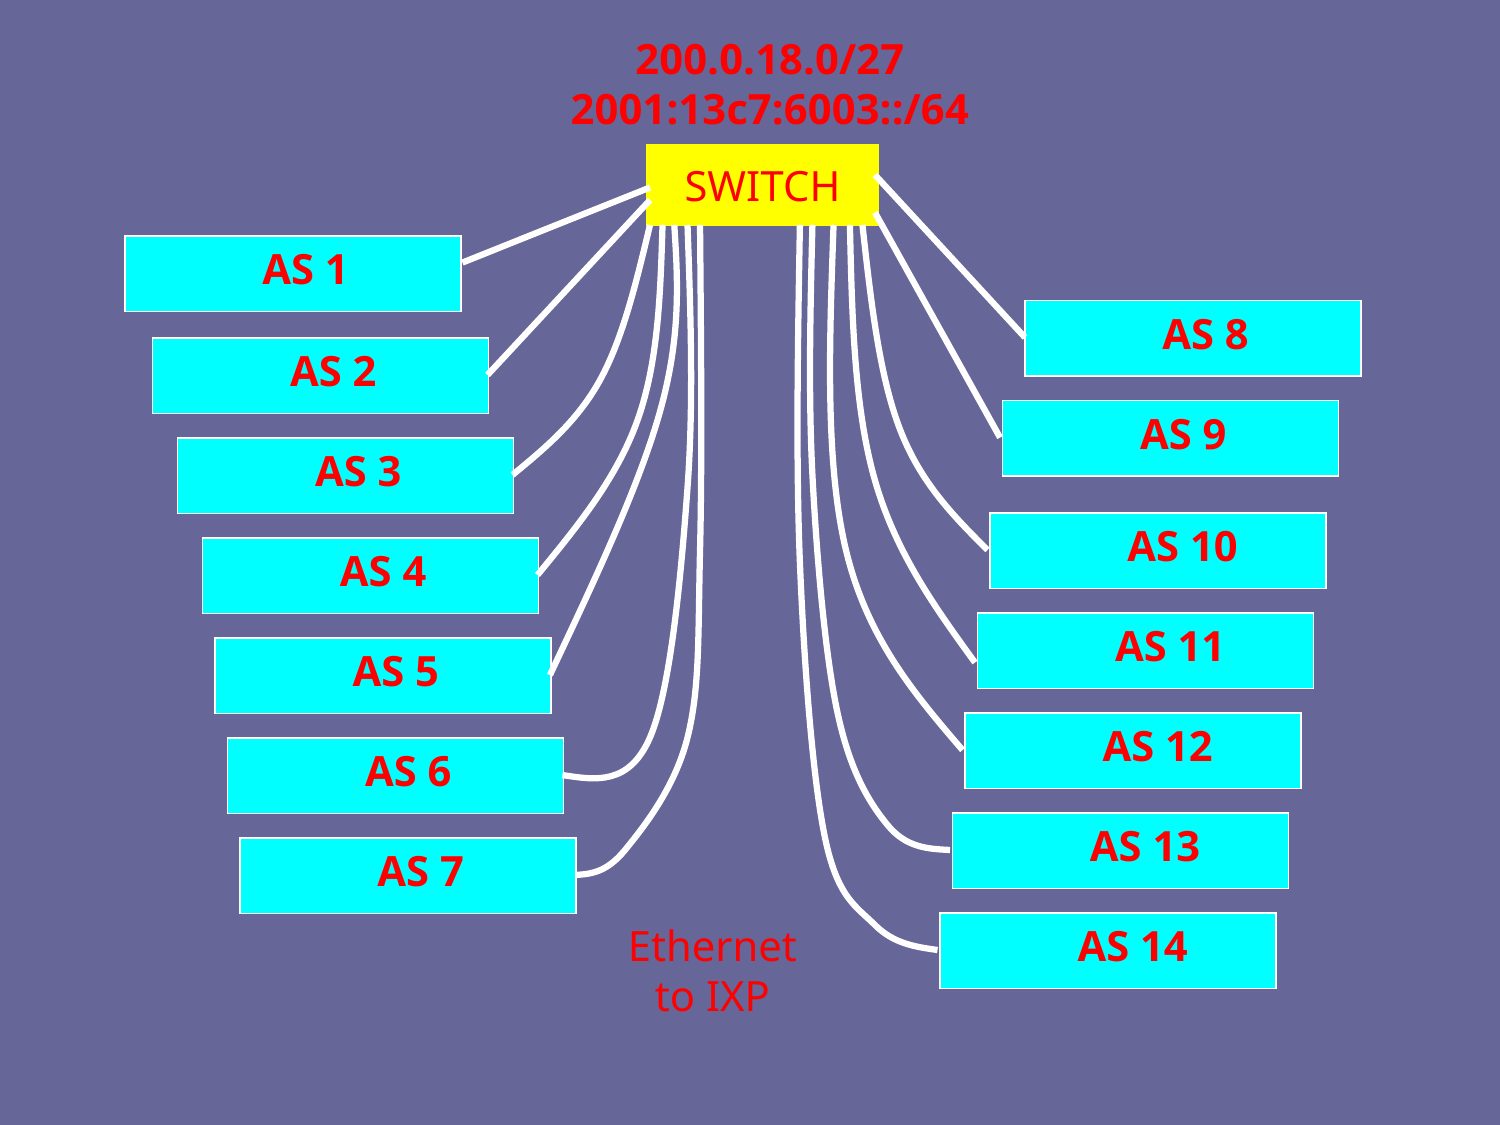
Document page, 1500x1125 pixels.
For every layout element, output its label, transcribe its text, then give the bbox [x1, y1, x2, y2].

text_box [0, 0, 1500, 1125]
text_box AS 12 [1087, 712, 1302, 778]
text_box 200.0.18.0/27 2001:13c7:6003::/64 [529, 24, 1011, 141]
text_box AS 4 [324, 537, 539, 603]
text_box Ethernet to IXP [612, 912, 813, 1028]
text_box AS 14 [1062, 912, 1277, 978]
text_box AS 7 [362, 837, 577, 903]
text_box SWITCH [650, 148, 876, 222]
text_box AS 13 [1074, 812, 1289, 878]
text_box AS 6 [350, 737, 564, 803]
text_box AS 3 [300, 437, 514, 503]
text_box AS 2 [275, 337, 489, 403]
text_box AS 5 [337, 637, 552, 703]
text_box AS 1 [247, 235, 461, 301]
text_box AS 8 [1147, 299, 1361, 366]
text_box AS 10 [1112, 512, 1327, 578]
text_box AS 9 [1125, 399, 1339, 466]
text_box AS 11 [1100, 612, 1314, 678]
